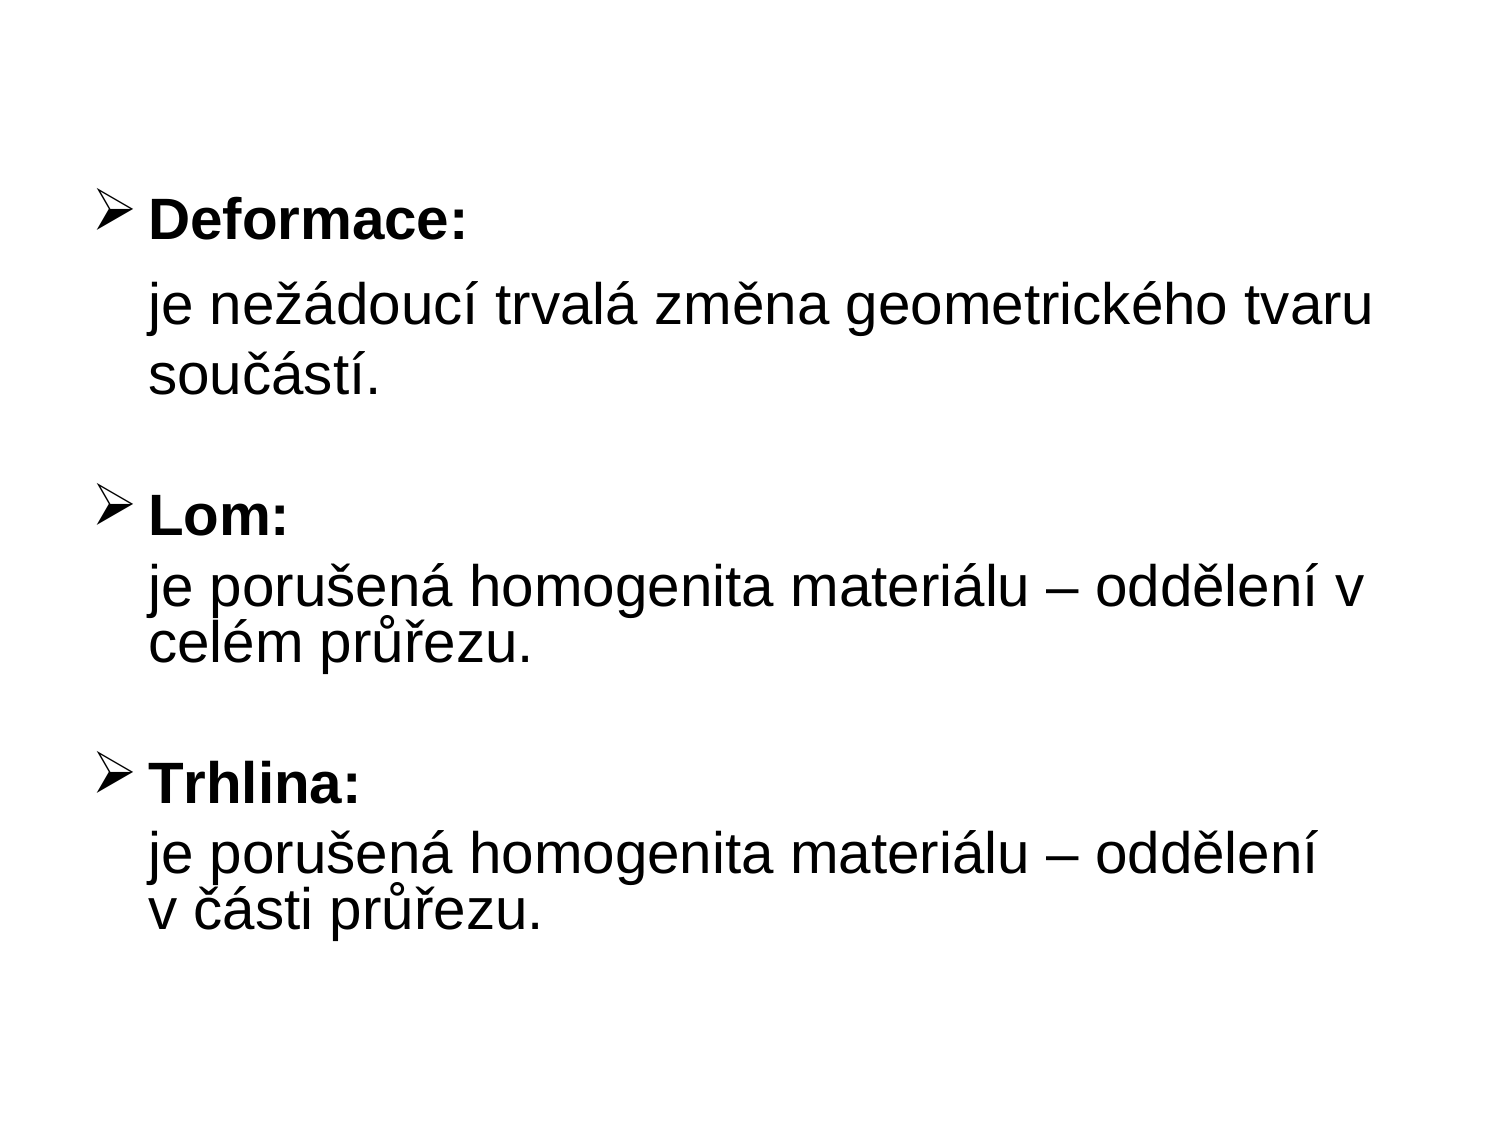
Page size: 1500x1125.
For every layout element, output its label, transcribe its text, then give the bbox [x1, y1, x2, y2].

list Deformace: je nežádoucí trvalá změna geometrického tvaru součástí. Lom: je porušená homogenita materiálu – oddělení v celém průřezu. Trhlina: je porušená homogenita materiálu – oddělení v části průřezu. [76, 19, 1427, 1076]
